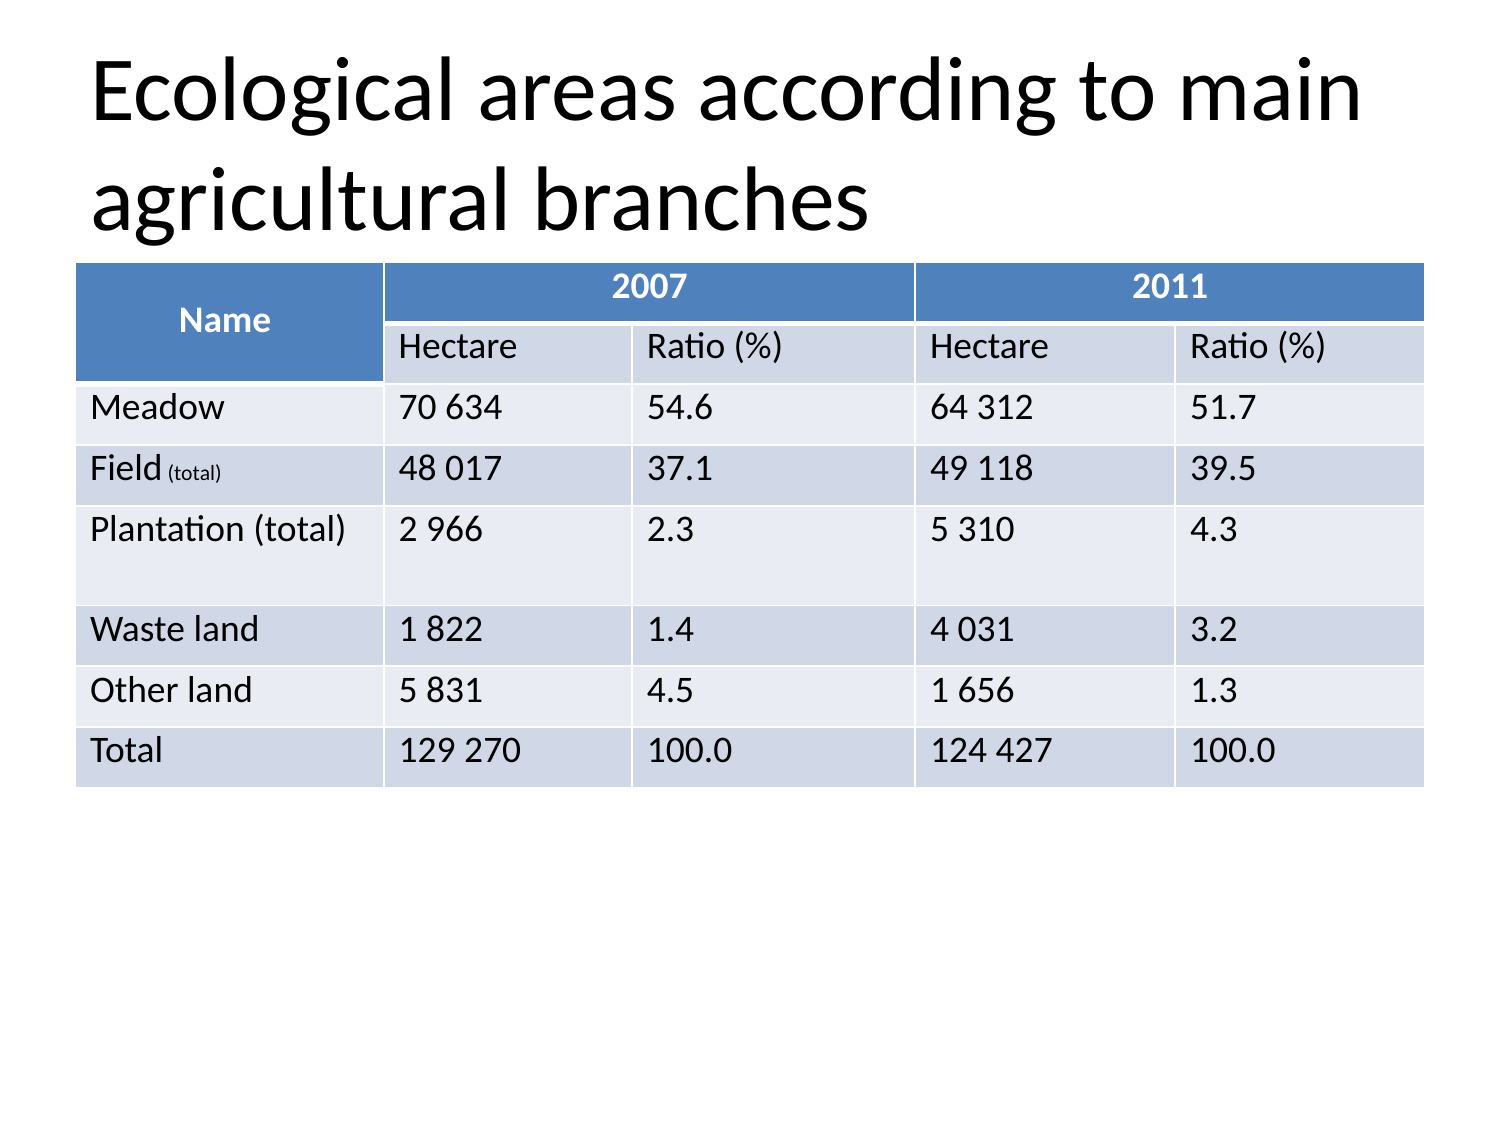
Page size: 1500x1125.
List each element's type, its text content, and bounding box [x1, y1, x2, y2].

table_cell 54.6 [633, 385, 914, 444]
table_cell Other land [76, 667, 383, 726]
table_cell 51.7 [1176, 385, 1424, 444]
table_cell 5 310 [916, 507, 1174, 605]
table_cell 100.0 [1176, 728, 1424, 787]
table_cell Plantation (total) [76, 507, 383, 605]
table_cell 2.3 [633, 507, 914, 605]
table_header 2007 [385, 263, 914, 321]
table_cell Field (total) [76, 446, 383, 505]
table_cell 37.1 [633, 446, 914, 505]
table_cell 64 312 [916, 385, 1174, 444]
table_cell 4.3 [1176, 507, 1424, 605]
table_cell 48 017 [385, 446, 631, 505]
table_header Name [76, 263, 383, 381]
table_cell 2 966 [385, 507, 631, 605]
table_cell Meadow [76, 387, 383, 444]
table_cell 1.4 [633, 606, 914, 665]
table_cell 4.5 [633, 667, 914, 726]
table_header 2011 [916, 263, 1424, 321]
table_cell 3.2 [1176, 606, 1424, 665]
table_cell Waste land [76, 606, 383, 665]
title Ecological areas according to main agricultural branches [75, 45, 1425, 233]
table_cell Hectare [916, 326, 1174, 383]
table_cell 100.0 [633, 728, 914, 787]
table_cell Ratio (%) [633, 326, 914, 383]
table_cell 129 270 [385, 728, 631, 787]
table_cell 4 031 [916, 606, 1174, 665]
table_cell Hectare [385, 326, 631, 383]
table_cell Total [76, 728, 383, 787]
table_cell 39.5 [1176, 446, 1424, 505]
table_cell 124 427 [916, 728, 1174, 787]
table_cell 1 656 [916, 667, 1174, 726]
table_cell Ratio (%) [1176, 326, 1424, 383]
table_cell 1 822 [385, 606, 631, 665]
table_cell 49 118 [916, 446, 1174, 505]
table_cell 70 634 [385, 385, 631, 444]
table_cell 1.3 [1176, 667, 1424, 726]
table_cell 5 831 [385, 667, 631, 726]
